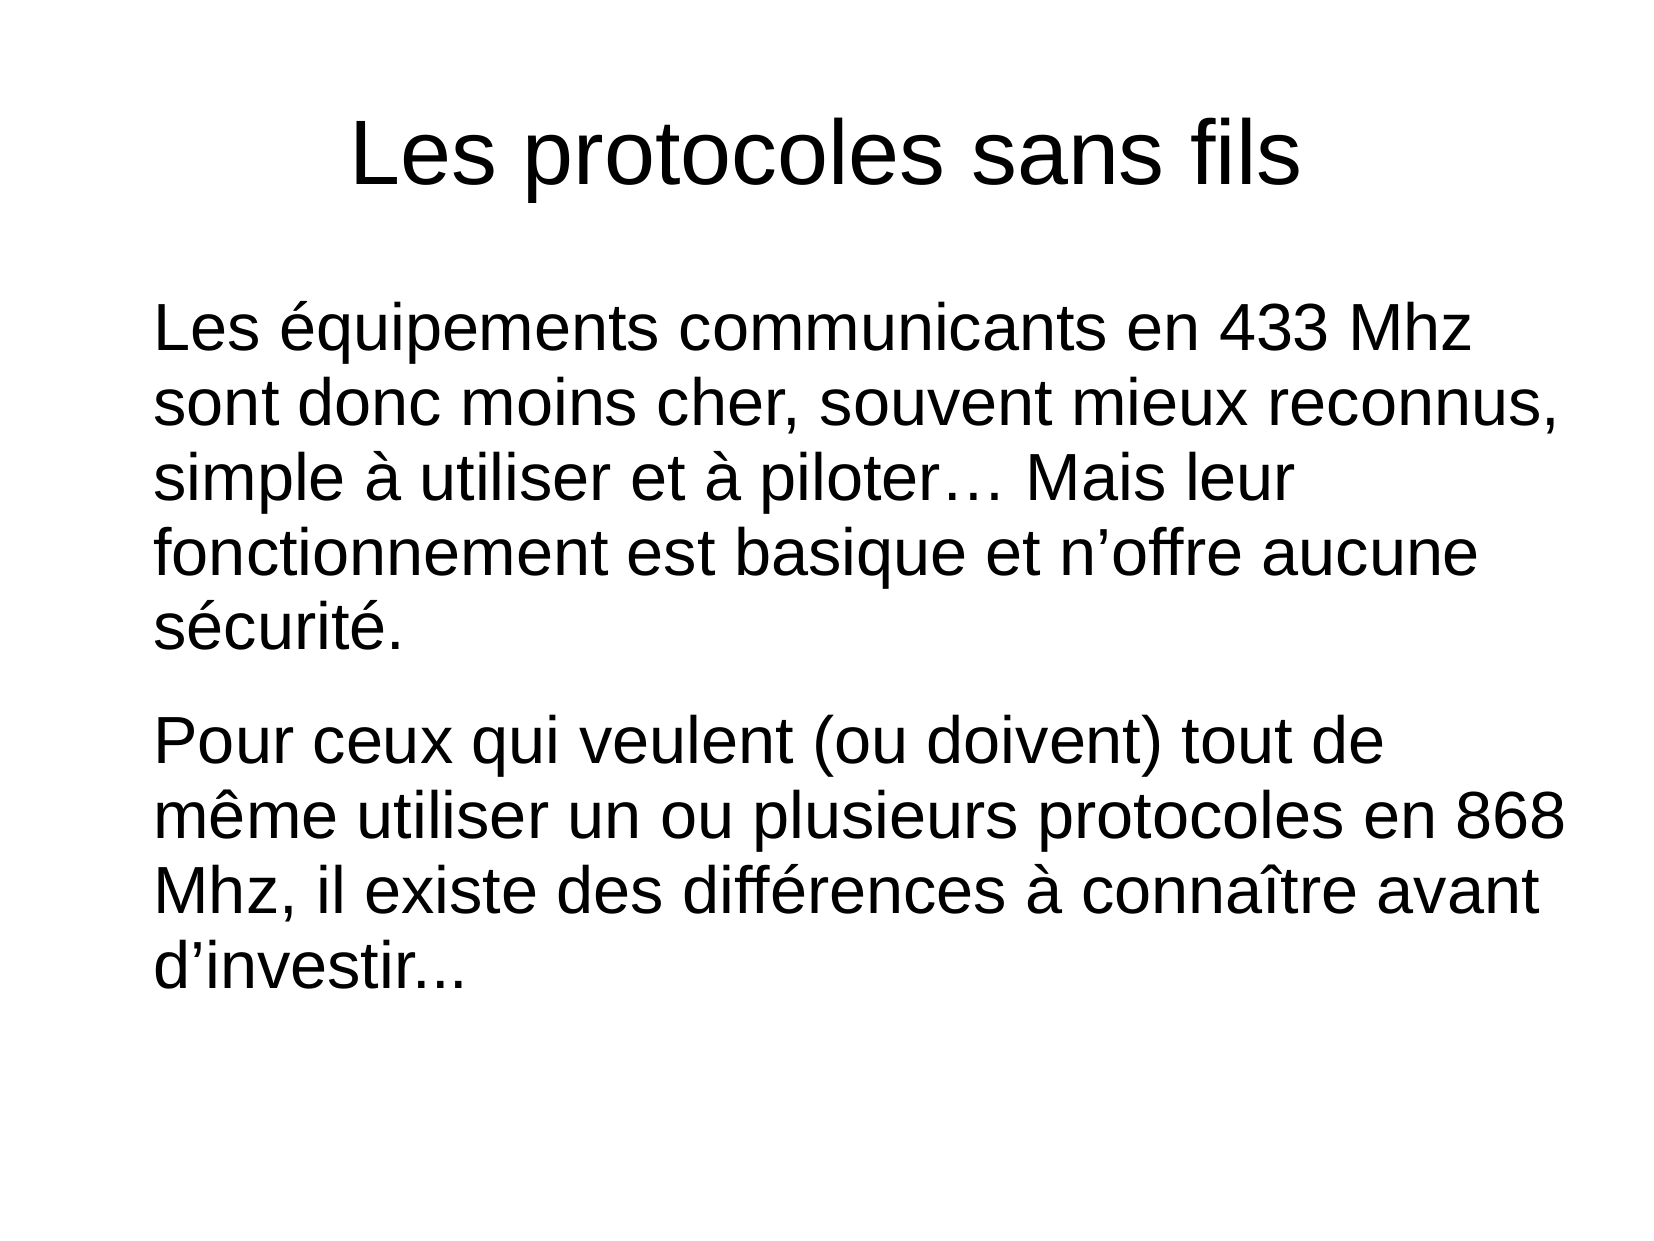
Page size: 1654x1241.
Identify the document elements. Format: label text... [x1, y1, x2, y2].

title Les protocoles sans fils [82, 49, 1571, 257]
list Les équipements communicants en 433 Mhz sont donc moins cher, souvent mieux reconnus, simple à utiliser et à piloter… Mais leur fonctionnement est basique et n’offre aucune sécurité. Pour ceux qui veulent (ou doivent) tout de même utiliser un ou plusieurs protocoles en 868 Mhz, il existe des différences à connaître avant d’investir... [82, 290, 1571, 1158]
